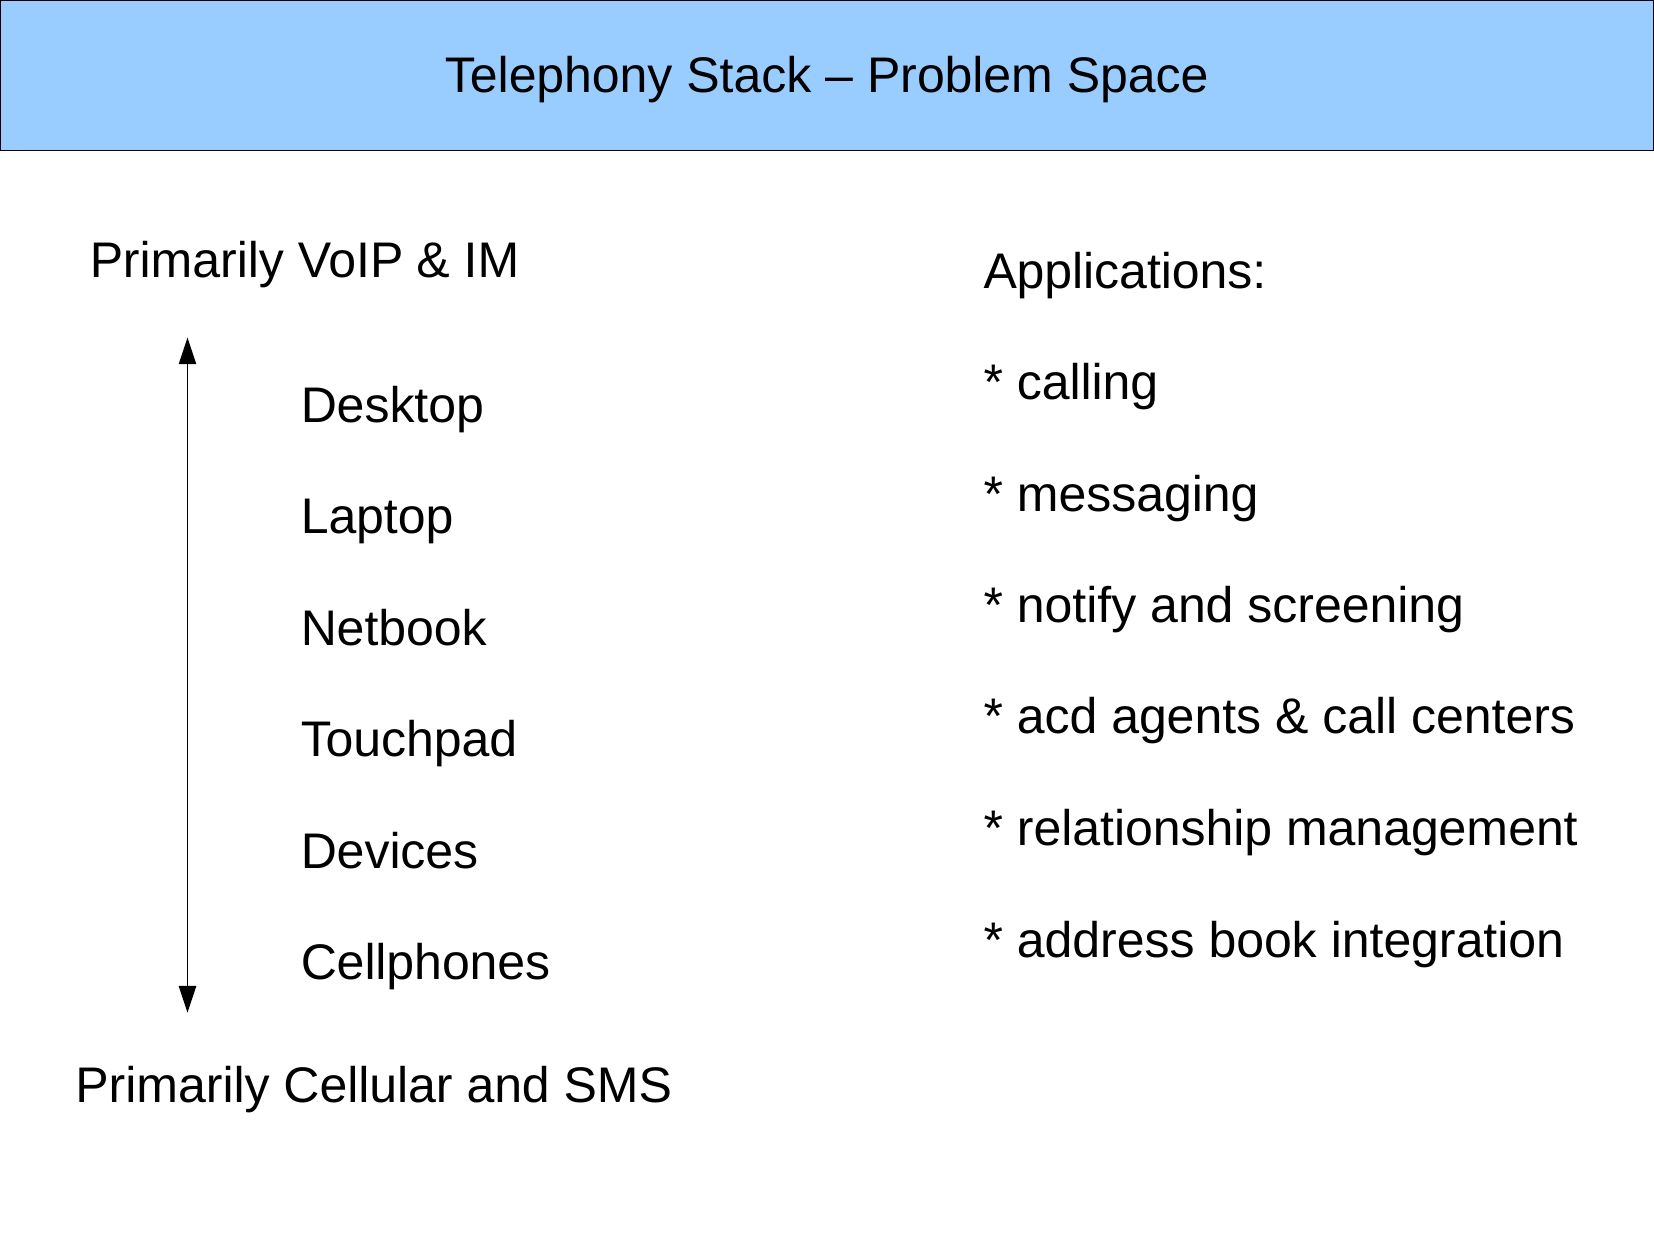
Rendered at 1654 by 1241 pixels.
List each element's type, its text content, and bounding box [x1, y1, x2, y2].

text_box Telephony Stack – Problem Space [0, 0, 1654, 151]
text_box Primarily Cellular and SMS [60, 1050, 687, 1121]
text_box Desktop Laptop Netbook Touchpad Devices Cellphones [286, 369, 566, 1050]
text_box Applications: * calling * messaging * notify and screening * acd agents & call centers * relationship management * address book integration [968, 235, 1594, 976]
text_box Primarily VoIP & IM [75, 225, 535, 296]
